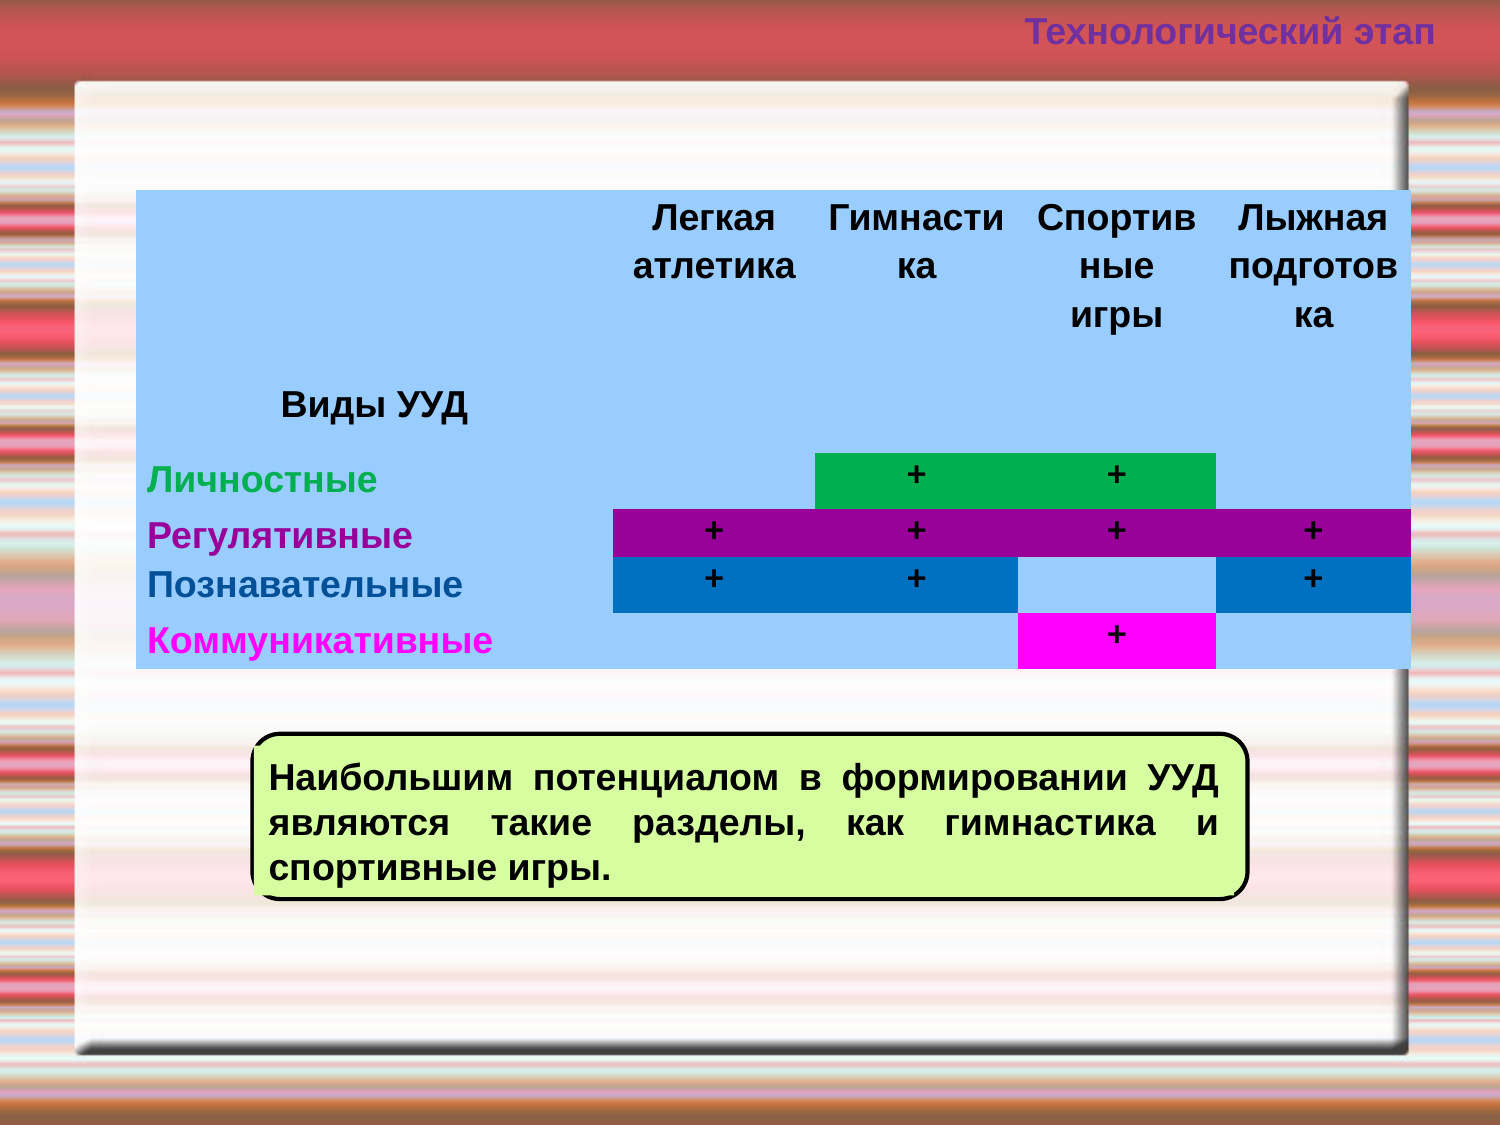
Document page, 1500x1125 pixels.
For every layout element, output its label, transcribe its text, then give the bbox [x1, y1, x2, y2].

table_cell + [1216, 509, 1411, 557]
table_cell Личностные [136, 453, 613, 509]
table_header Спортивные игры [1018, 190, 1216, 453]
table_cell Коммуникативные [136, 613, 613, 669]
picture [0, 0, 1500, 1125]
table_cell [1216, 453, 1411, 509]
table_cell + [815, 509, 1018, 557]
table_cell + [1018, 613, 1216, 669]
table_cell + [815, 453, 1018, 509]
table_cell [1018, 557, 1216, 613]
table_cell [613, 613, 815, 669]
table_header Лыжная подготовка [1216, 190, 1411, 453]
table_header Легкая атлетика [613, 190, 815, 453]
table_cell + [613, 557, 815, 613]
table_header Гимнастика [815, 190, 1018, 453]
table_cell [1216, 613, 1411, 669]
table_header Виды УУД [136, 190, 613, 453]
text_box Технологический этап [1009, 0, 1500, 60]
text_box Наибольшим потенциалом в формировании УУД являются такие разделы, как гимнастика и спортивные игры. [253, 745, 1235, 896]
table_cell Регулятивные [136, 509, 613, 557]
table_cell + [613, 509, 815, 557]
table_cell Познавательные [136, 557, 613, 613]
table_cell + [1216, 557, 1411, 613]
table_cell + [1018, 453, 1216, 509]
table_cell + [1018, 509, 1216, 557]
text_box [257, 733, 1248, 895]
table_cell [815, 613, 1018, 669]
table_cell [613, 453, 815, 509]
table_cell + [815, 557, 1018, 613]
text_box [267, 896, 1233, 900]
